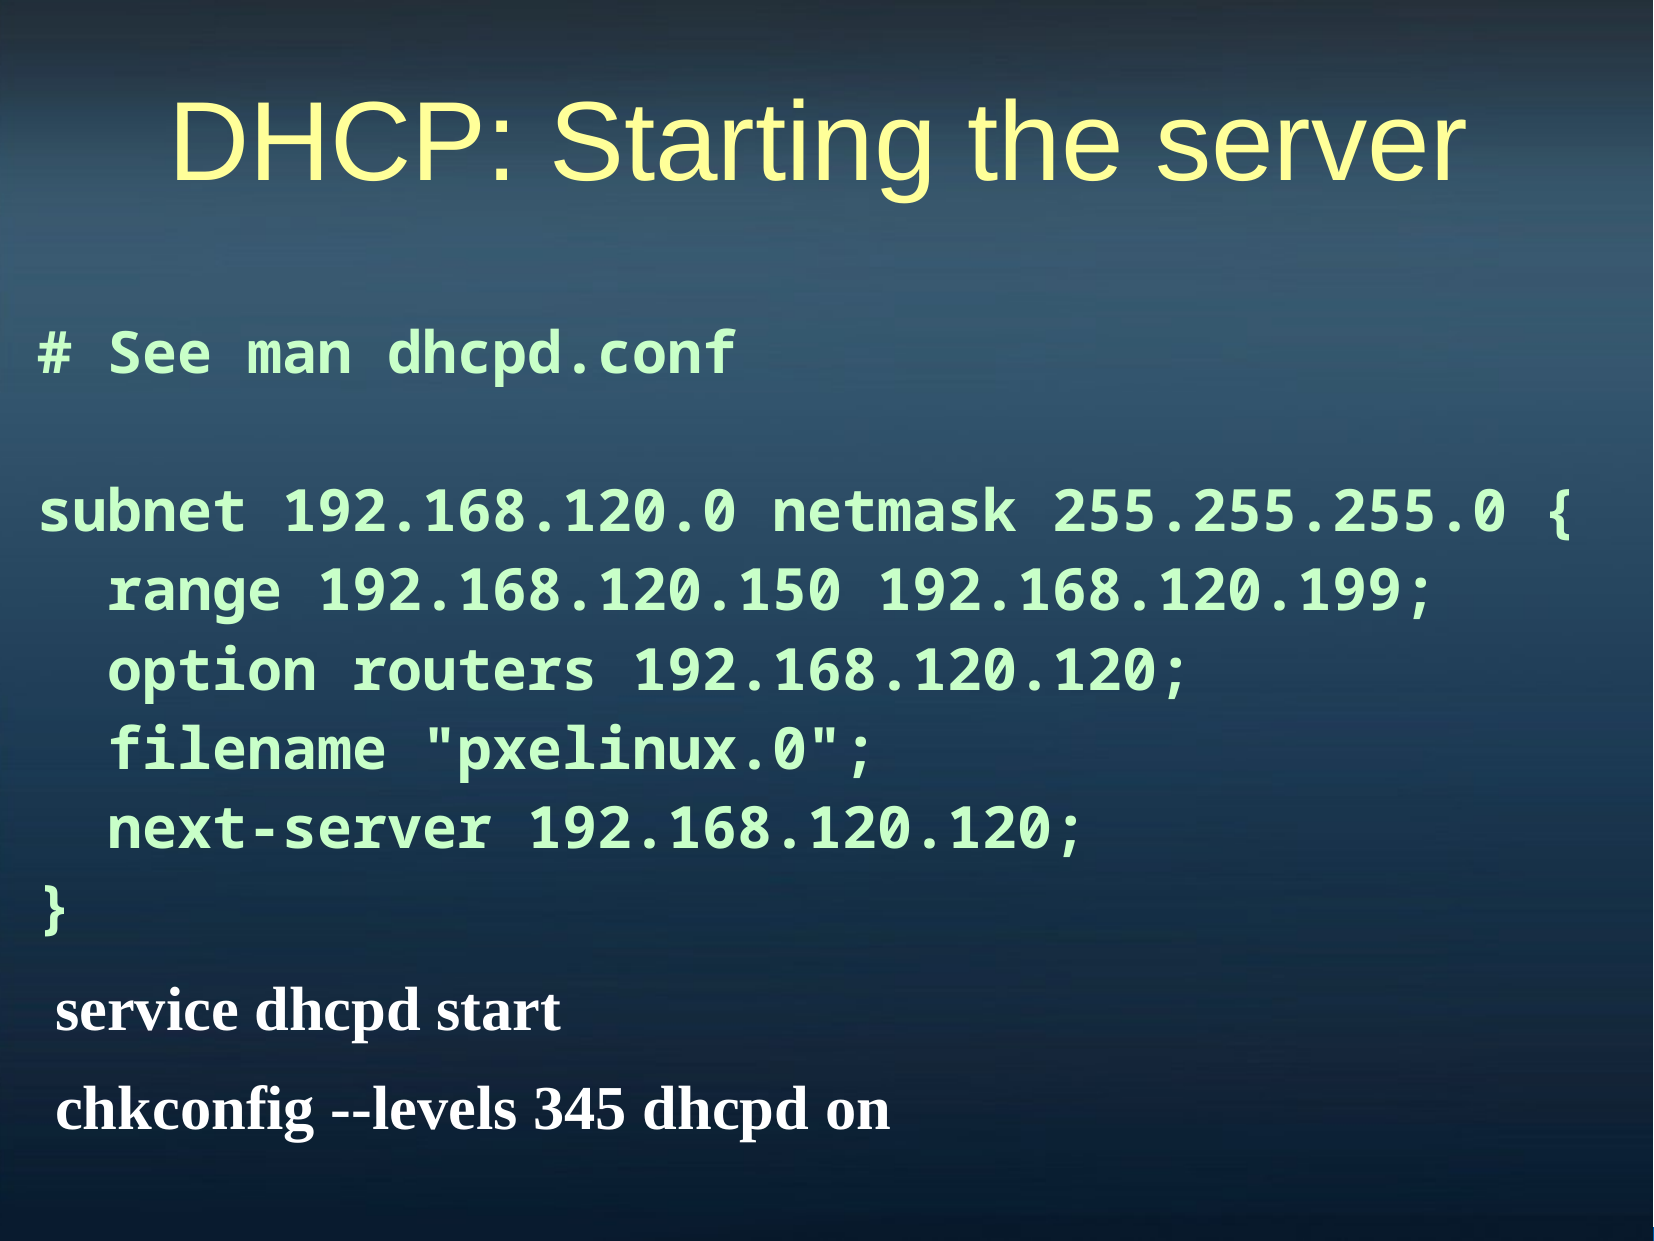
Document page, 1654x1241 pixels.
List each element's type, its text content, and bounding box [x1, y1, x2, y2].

title DHCP: Starting the server [112, 37, 1525, 245]
picture [0, 0, 1653, 1241]
list service dhcpd start chkconfig --levels 345 dhcpd on [37, 975, 1653, 1201]
text_box # See man dhcpd.conf subnet 192.168.120.0 netmask 255.255.255.0 { range 192.168.120.150 192.168.120.199; option routers 192.168.120.120; filename "pxelinux.0"; next-server 192.168.120.120; } [37, 310, 1578, 901]
